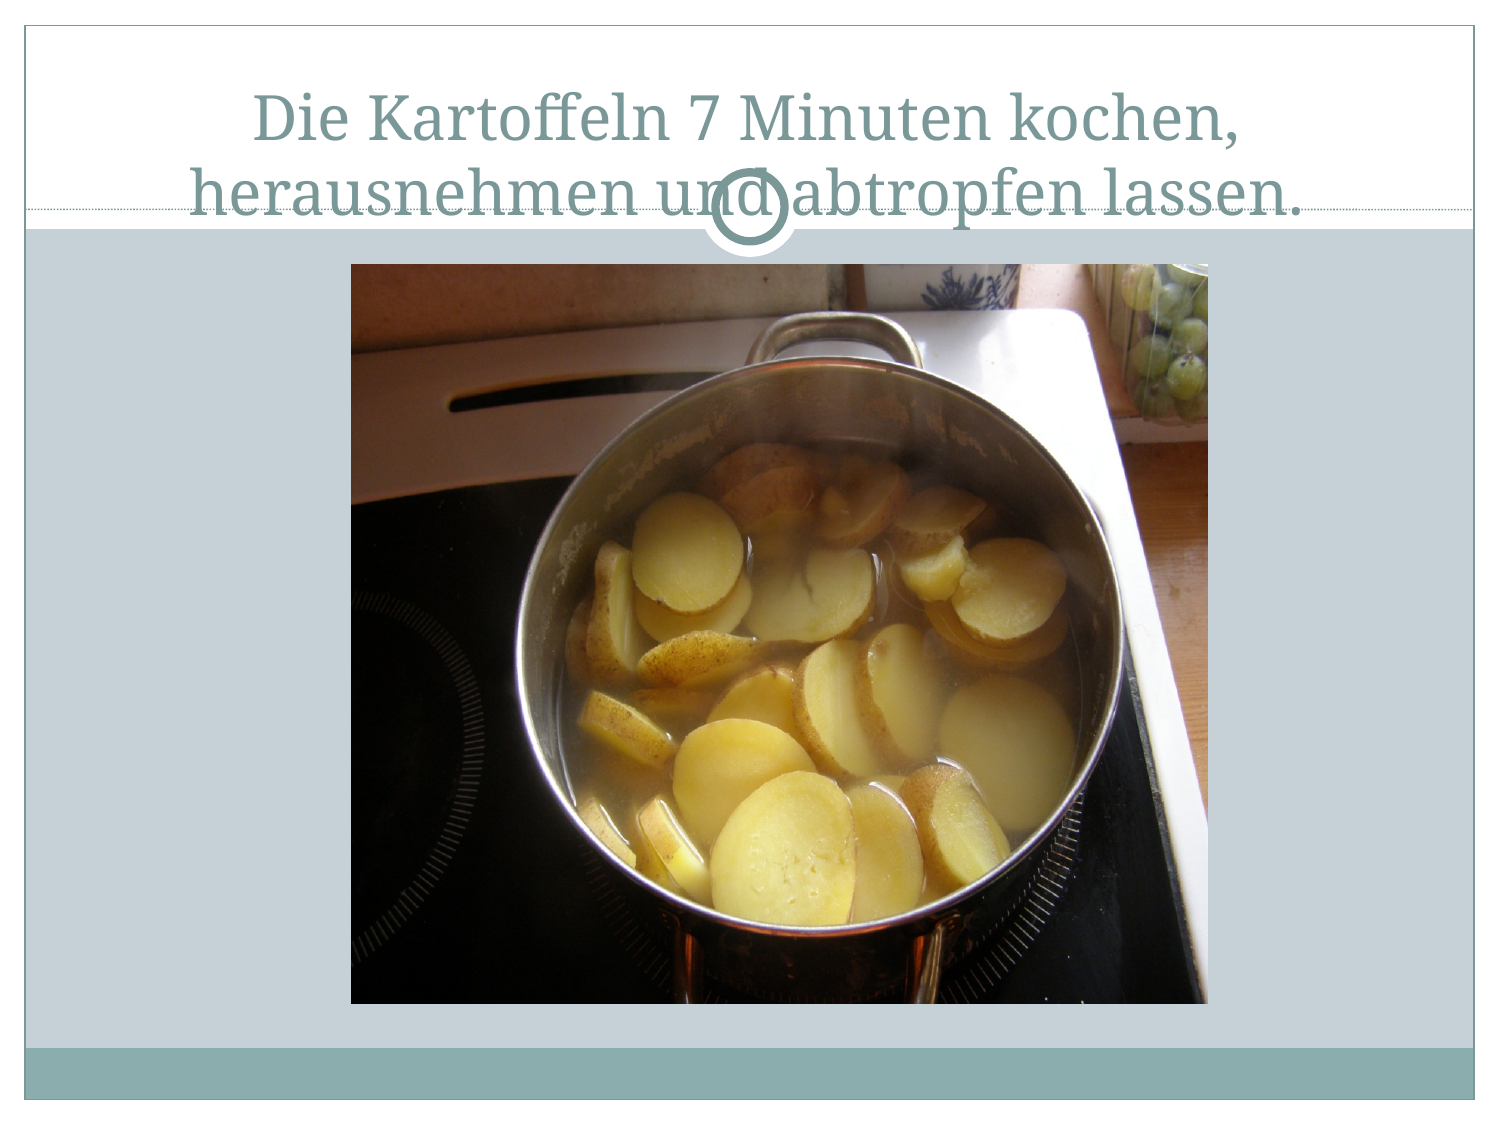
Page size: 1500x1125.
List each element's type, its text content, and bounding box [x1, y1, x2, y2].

picture [351, 264, 1208, 1004]
title Die Kartoffeln 7 Minuten kochen, herausnehmen und abtropfen lassen. [46, 70, 1447, 195]
